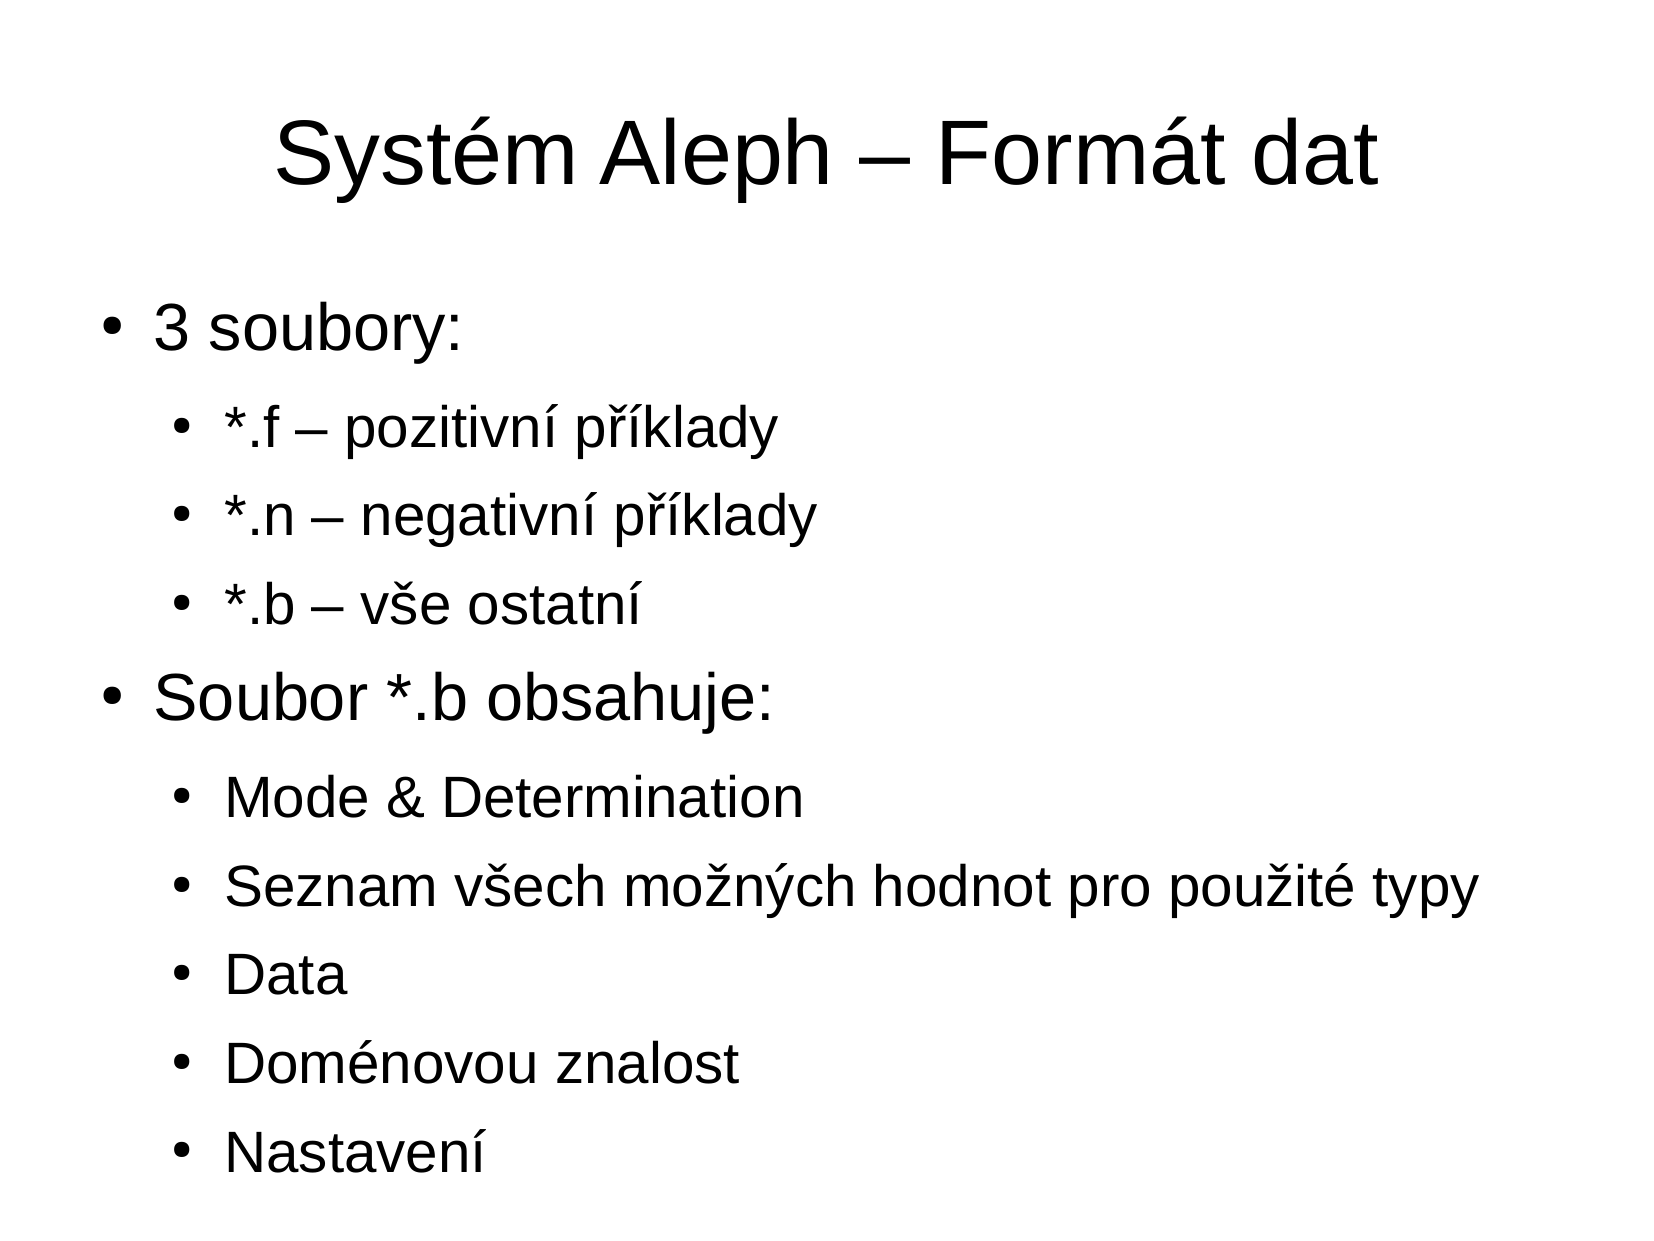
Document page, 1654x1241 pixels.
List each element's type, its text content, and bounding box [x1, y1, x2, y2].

title Systém Aleph – Formát dat [82, 56, 1571, 250]
list 3 soubory: *.f – pozitivní příklady *.n – negativní příklady *.b – vše ostatní Soubor *.b obsahuje: Mode & Determination Seznam všech možných hodnot pro použité typy Data Doménovou znalost Nastavení [82, 290, 1571, 1183]
